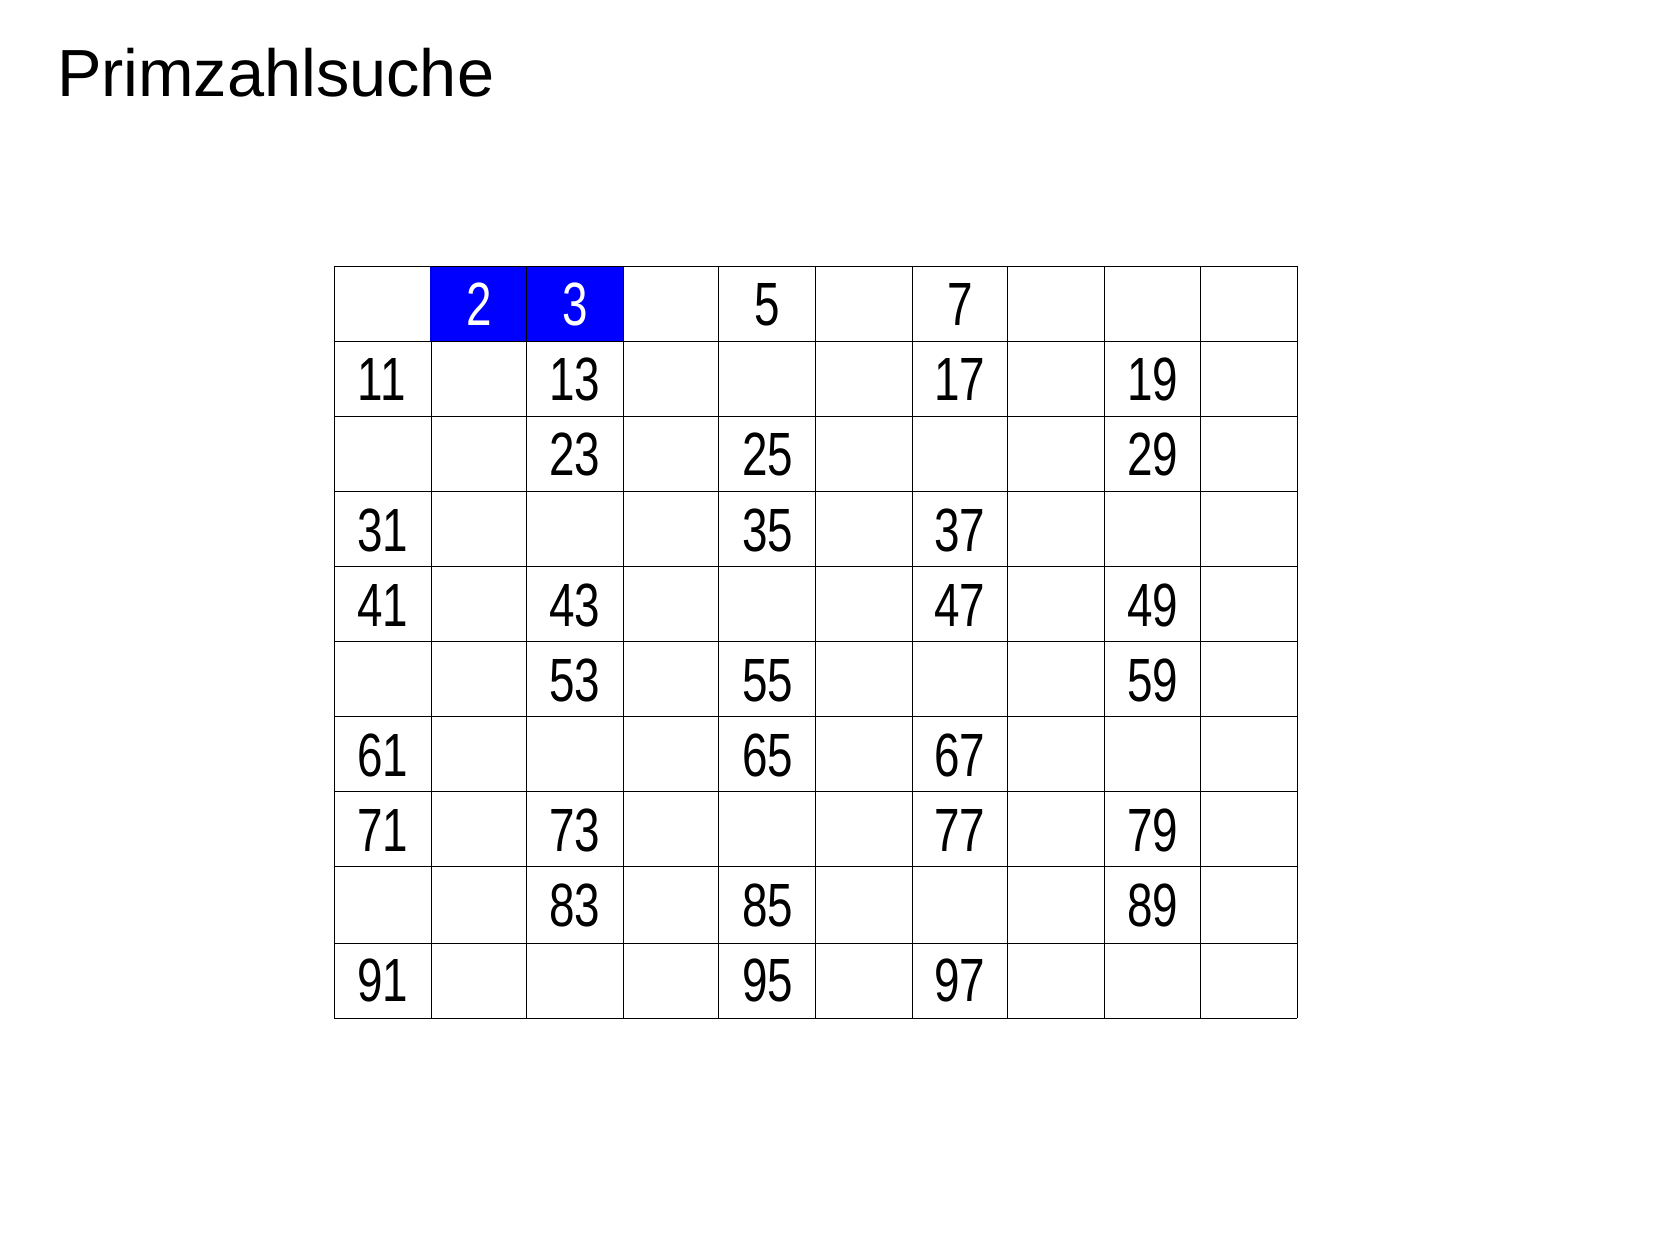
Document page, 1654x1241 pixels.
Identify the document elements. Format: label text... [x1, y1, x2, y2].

chart [334, 265, 1300, 1020]
title Primzahlsuche [57, 29, 1239, 119]
